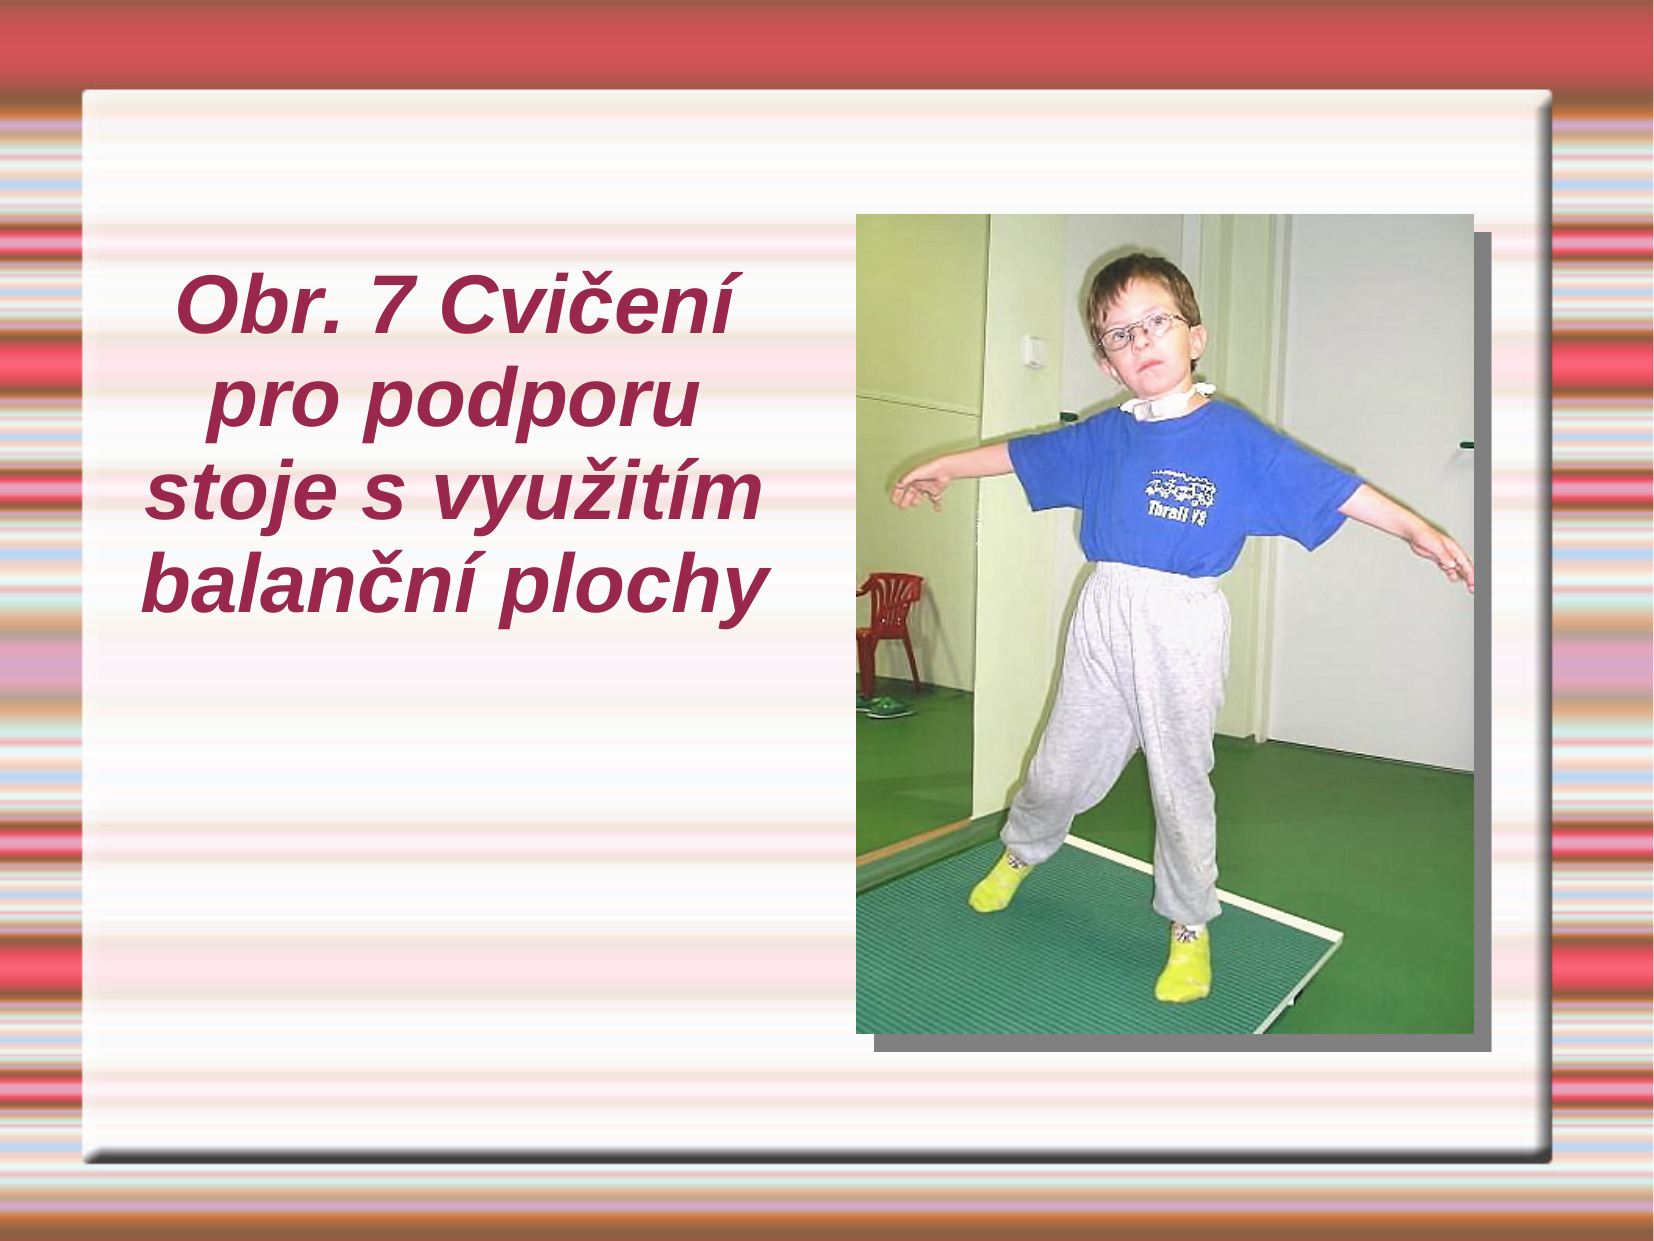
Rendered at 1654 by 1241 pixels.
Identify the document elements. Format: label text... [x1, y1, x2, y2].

picture [0, 0, 1654, 1241]
title Obr. 7 Cvičení pro podporu stoje s využitím balanční plochy [112, 29, 798, 859]
